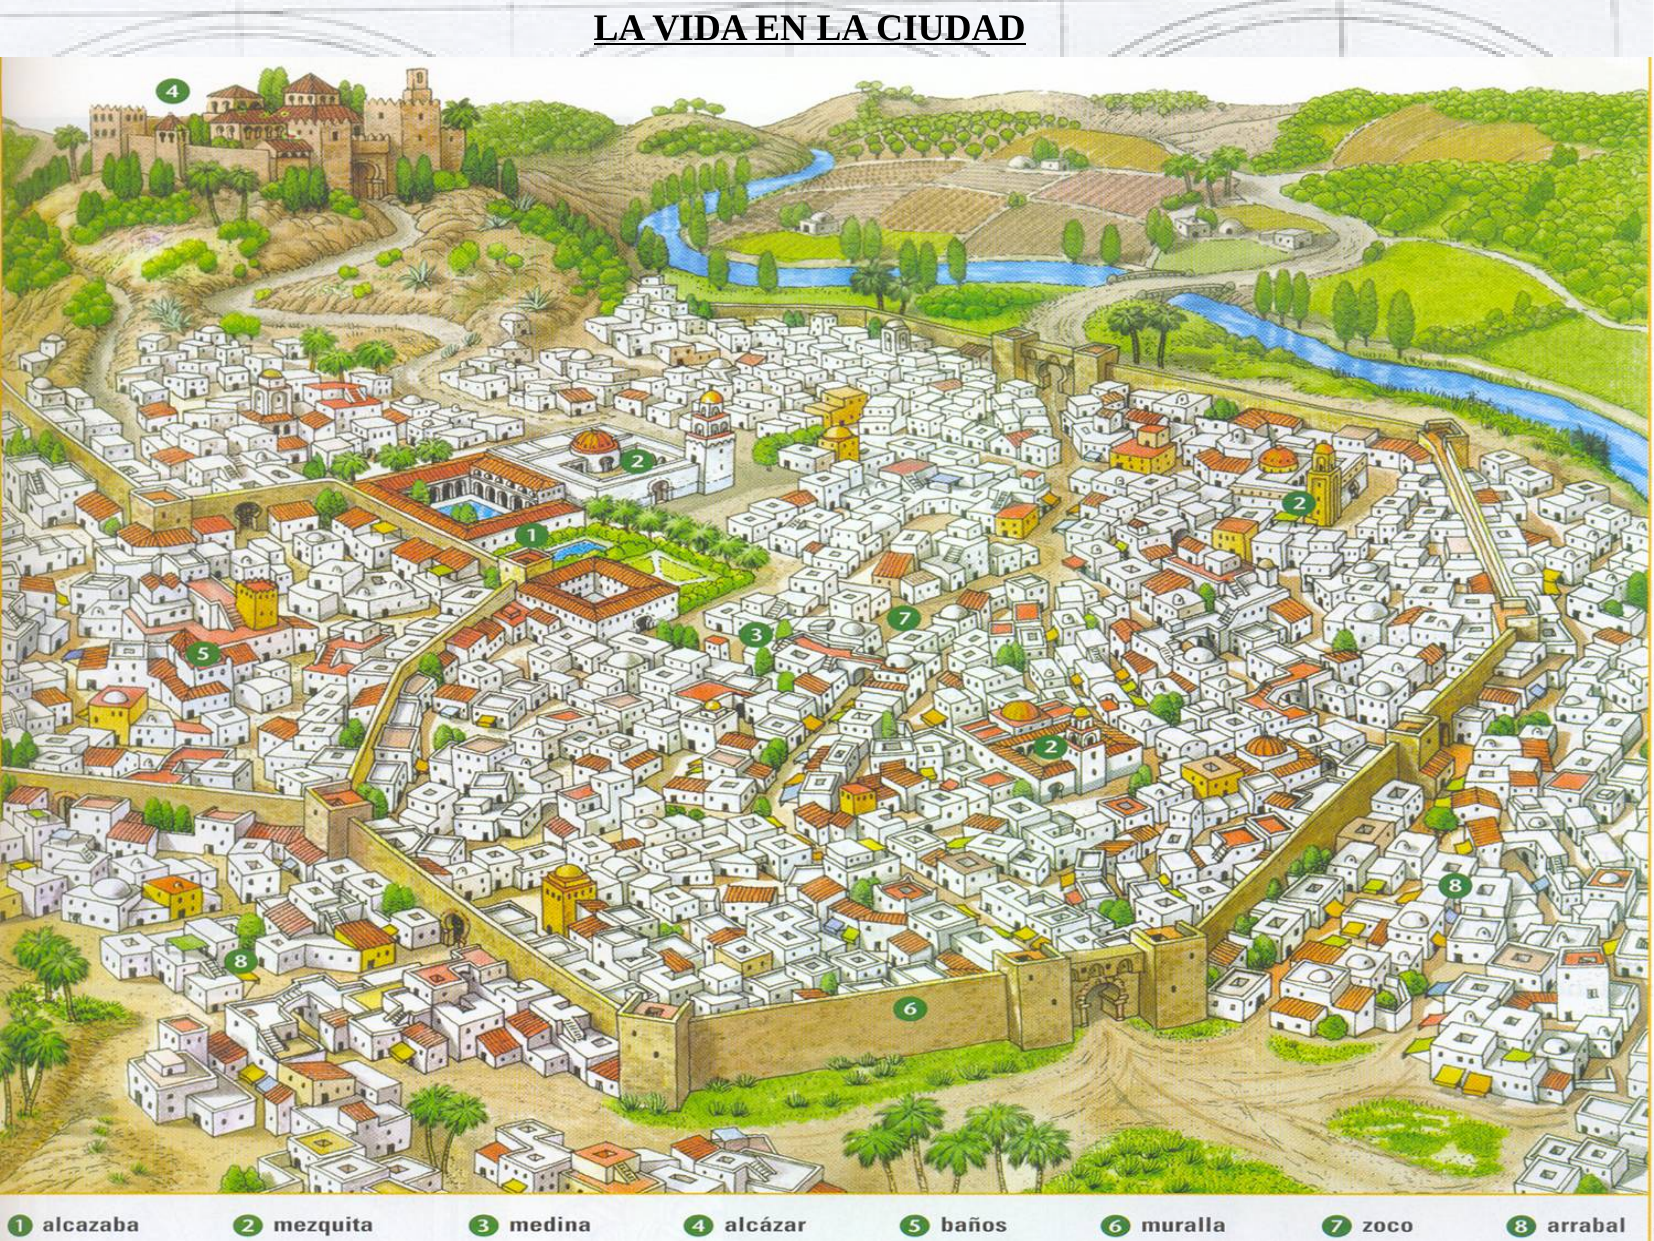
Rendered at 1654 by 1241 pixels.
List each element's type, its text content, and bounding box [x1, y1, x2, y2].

picture [0, 0, 1654, 1241]
text_box LA VIDA EN LA CIUDAD [578, 0, 1041, 57]
